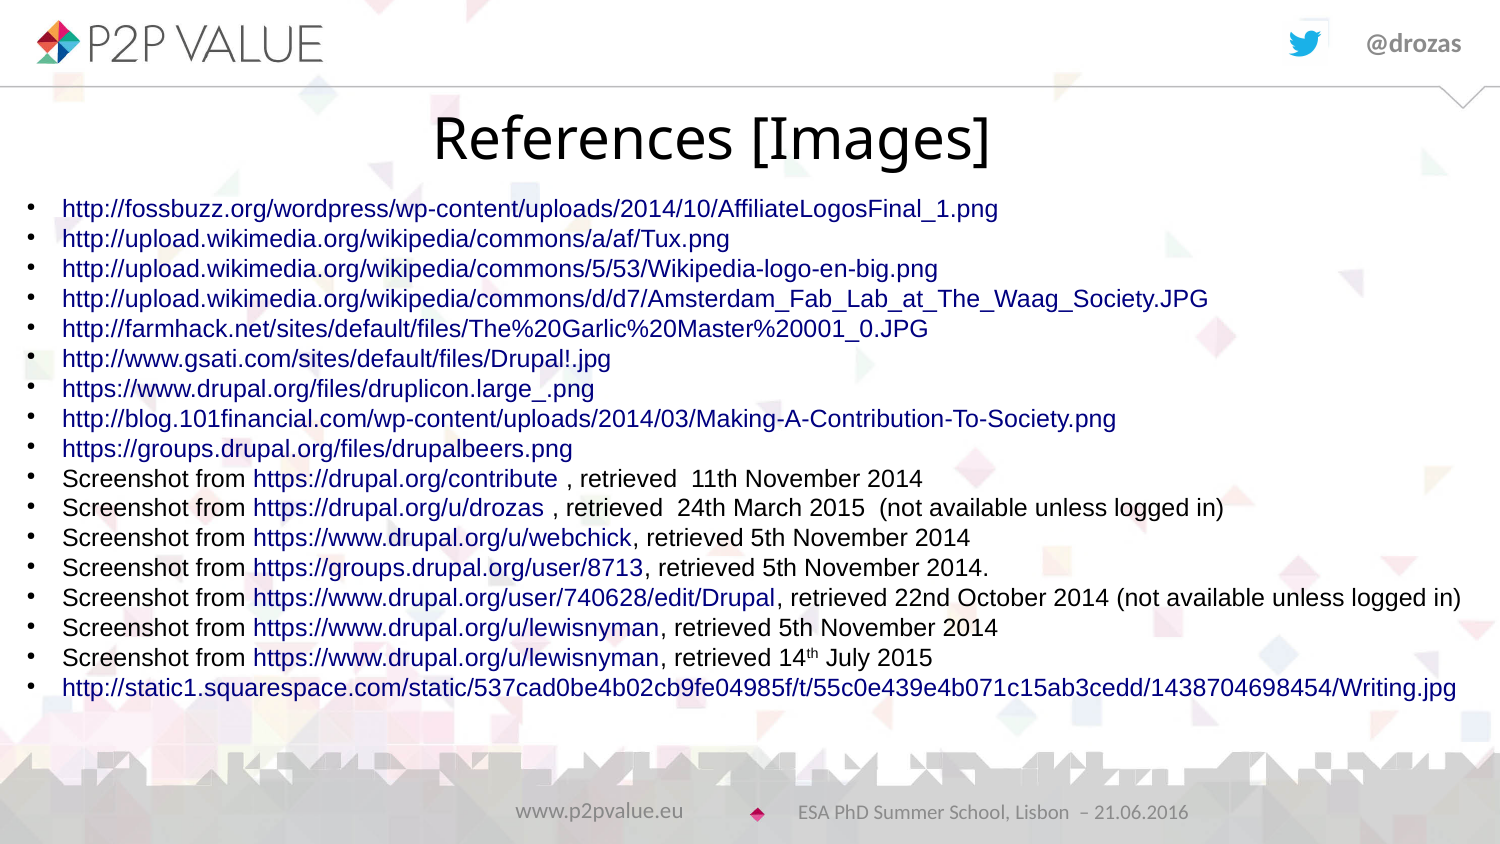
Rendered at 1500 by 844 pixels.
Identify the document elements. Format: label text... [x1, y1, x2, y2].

text_box @drozas [1305, 11, 1481, 72]
text_box ESA PhD Summer School, Lisbon – 21.06.2016 [784, 788, 1477, 834]
subtitle http://fossbuzz.org/wordpress/wp-content/uploads/2014/10/AffiliateLogosFinal_1.png http://upload.wikimedia.org/wikipedia/commons/a/af/Tux.png http://upload.wikimedia.org/wikipedia/commons/5/53/Wikipedia-logo-en-big.png http://upload.wikimedia.org/wikipedia/commons/d/d7/Amsterdam_Fab_Lab_at_The_Waag_Society.JPG http://farmhack.net/sites/default/files/The%20Garlic%20Master%20001_0.JPG http://www.gsati.com/sites/default/files/Drupal!.jpg https://www.drupal.org/files/druplicon.large_.png http://blog.101financial.com/wp-content/uploads/2014/03/Making-A-Contribution-To-Society.png https://groups.drupal.org/files/drupalbeers.png Screenshot from https://drupal.org/contribute , retrieved 11th November 2014 Screenshot from https://drupal.org/u/drozas , retrieved 24th March 2015 (not available unless logged in) Screenshot from https://www.drupal.org/u/webchick, retrieved 5th November 2014 Screenshot from https://groups.drupal.org/user/8713, retrieved 5th November 2014. Screenshot from https://www.drupal.org/user/740628/edit/Drupal, retrieved 22nd October 2014 (not available unless logged in) Screenshot from https://www.drupal.org/u/lewisnyman, retrieved 5th November 2014 Screenshot from https://www.drupal.org/u/lewisnyman, retrieved 14th July 2015 http://static1.squarespace.com/static/537cad0be4b02cb9fe04985f/t/55c0e439e4b071c15ab3cedd/1438704698454/Writing.jpg [13, 185, 1494, 786]
picture [0, 0, 1500, 844]
text_box www.p2pvalue.eu [509, 789, 728, 829]
title References [Images] [60, 92, 1366, 181]
